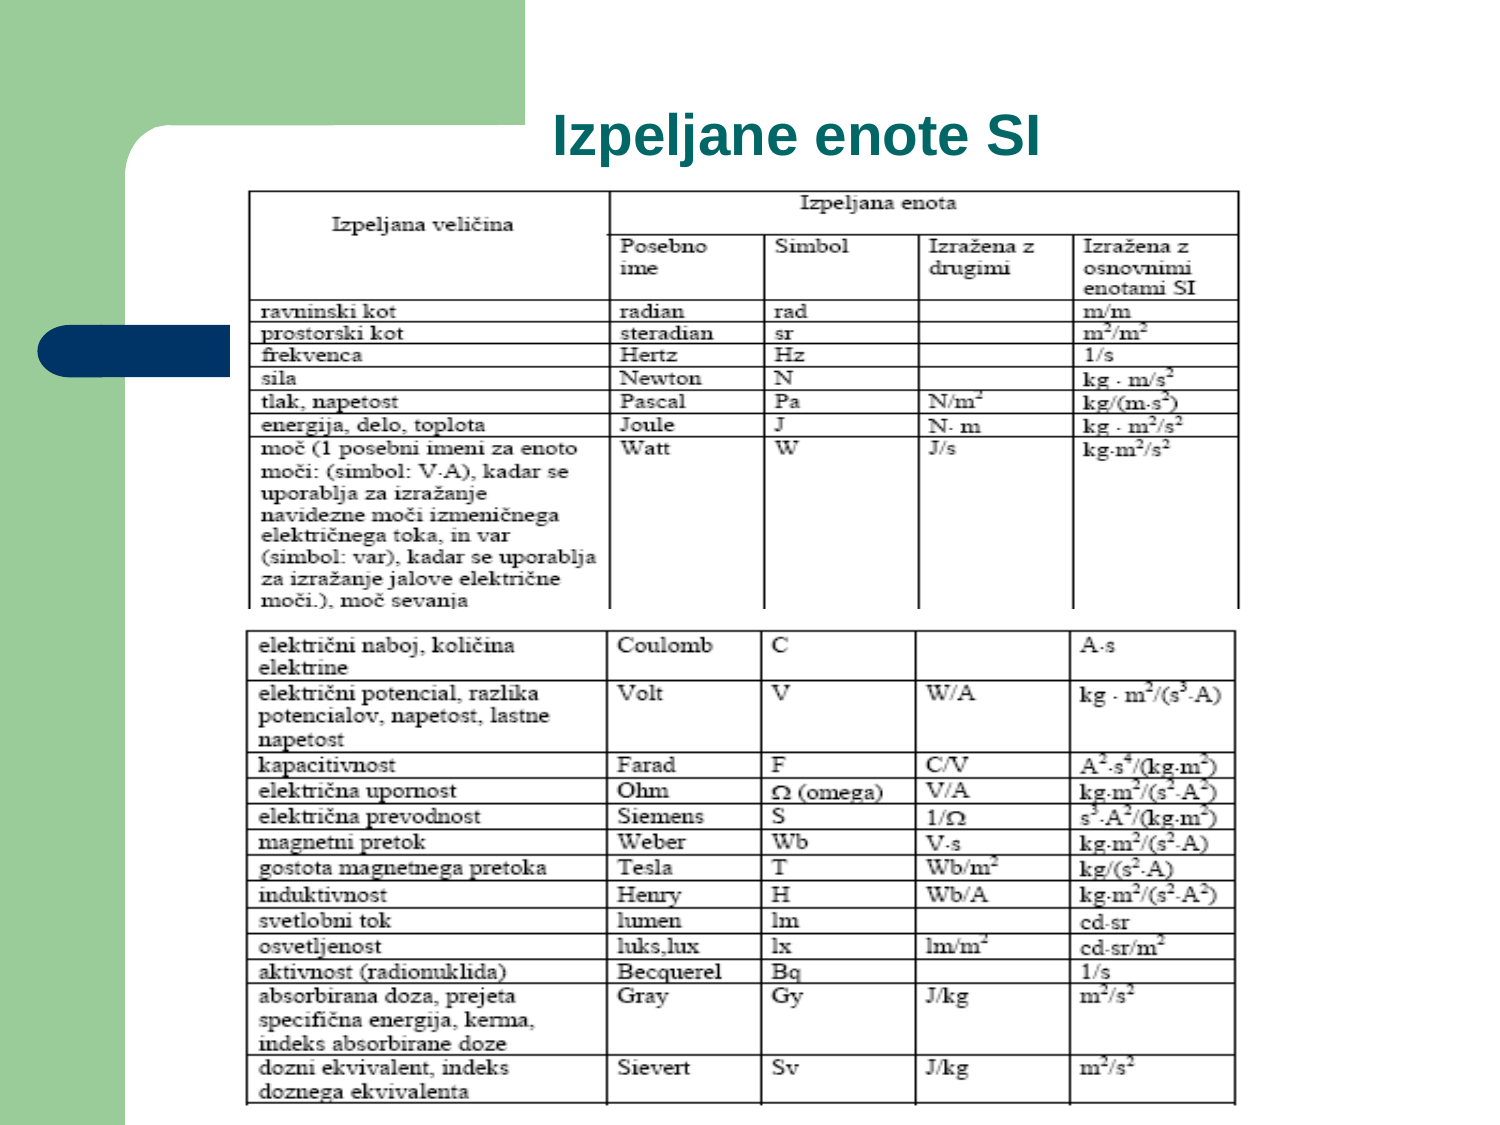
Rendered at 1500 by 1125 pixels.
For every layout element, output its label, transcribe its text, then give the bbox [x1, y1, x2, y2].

title Izpeljane enote SI [537, 11, 1500, 176]
text_box [230, 172, 1258, 634]
picture [242, 609, 1247, 1114]
